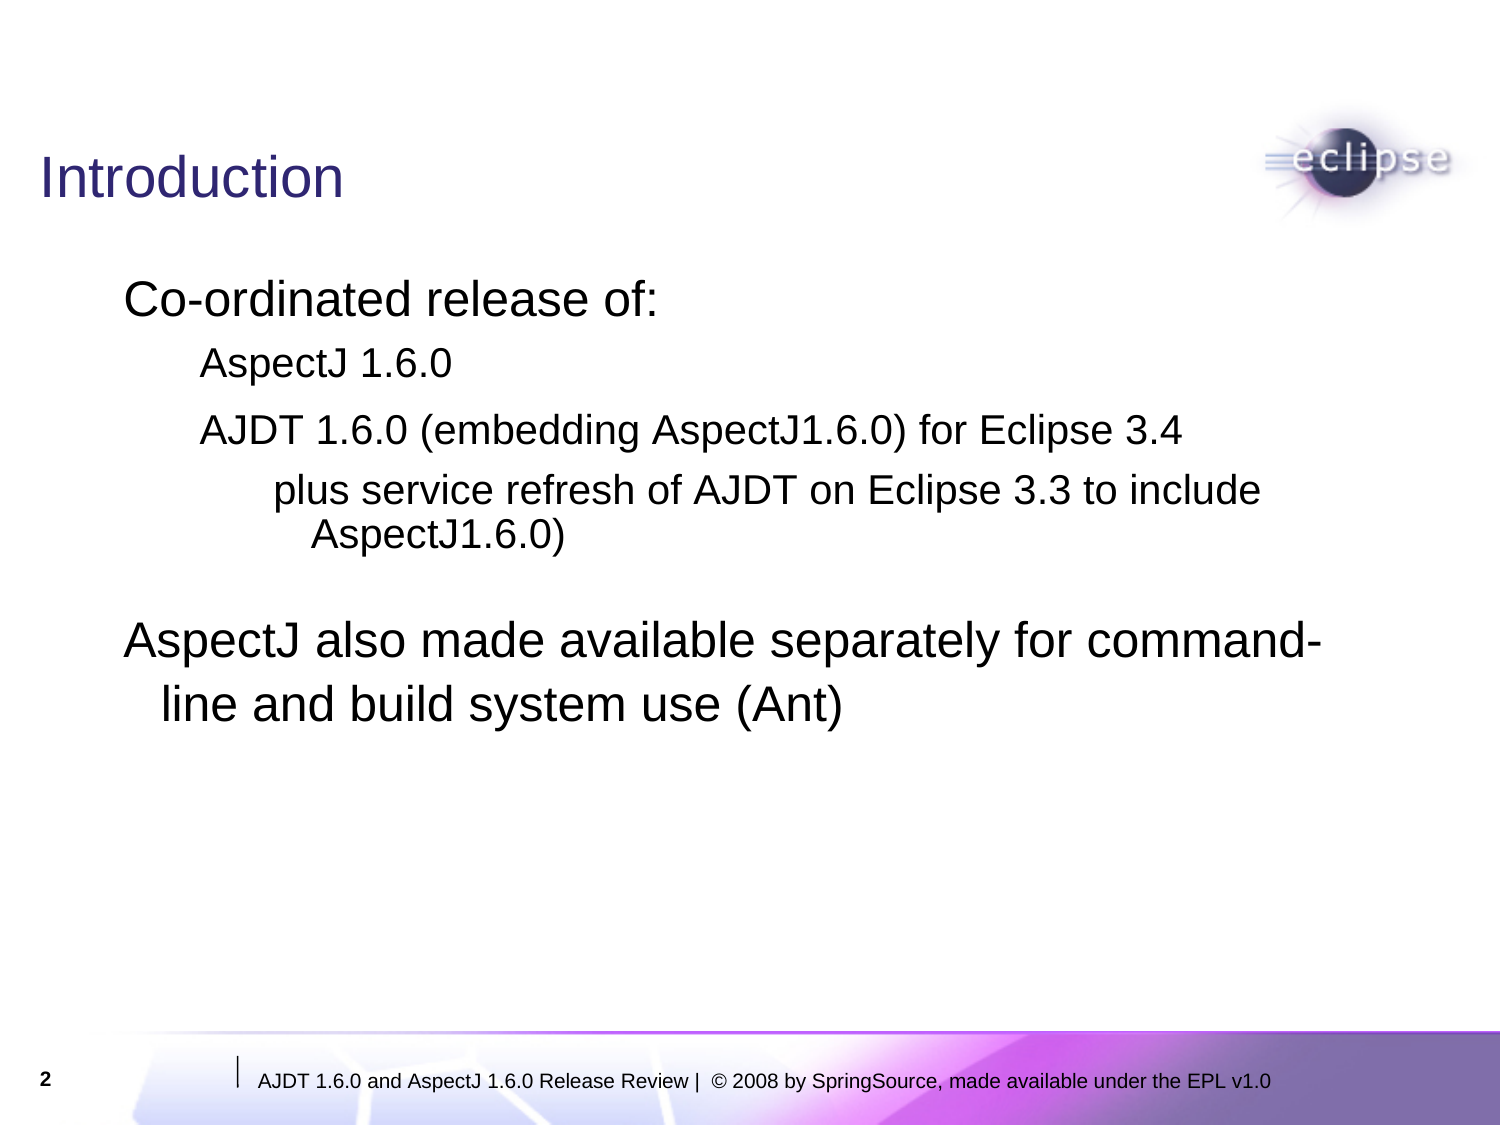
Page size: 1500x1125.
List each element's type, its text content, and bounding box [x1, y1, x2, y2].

title Introduction [25, 142, 1378, 225]
picture [0, 1031, 1500, 1125]
list Co-ordinated release of: AspectJ 1.6.0 AJDT 1.6.0 (embedding AspectJ1.6.0) for Eclipse 3.4 plus service refresh of AJDT on Eclipse 3.3 to include AspectJ1.6.0) AspectJ also made available separately for command-line and build system use (Ant)‏ [108, 263, 1378, 904]
picture [1234, 30, 1488, 284]
